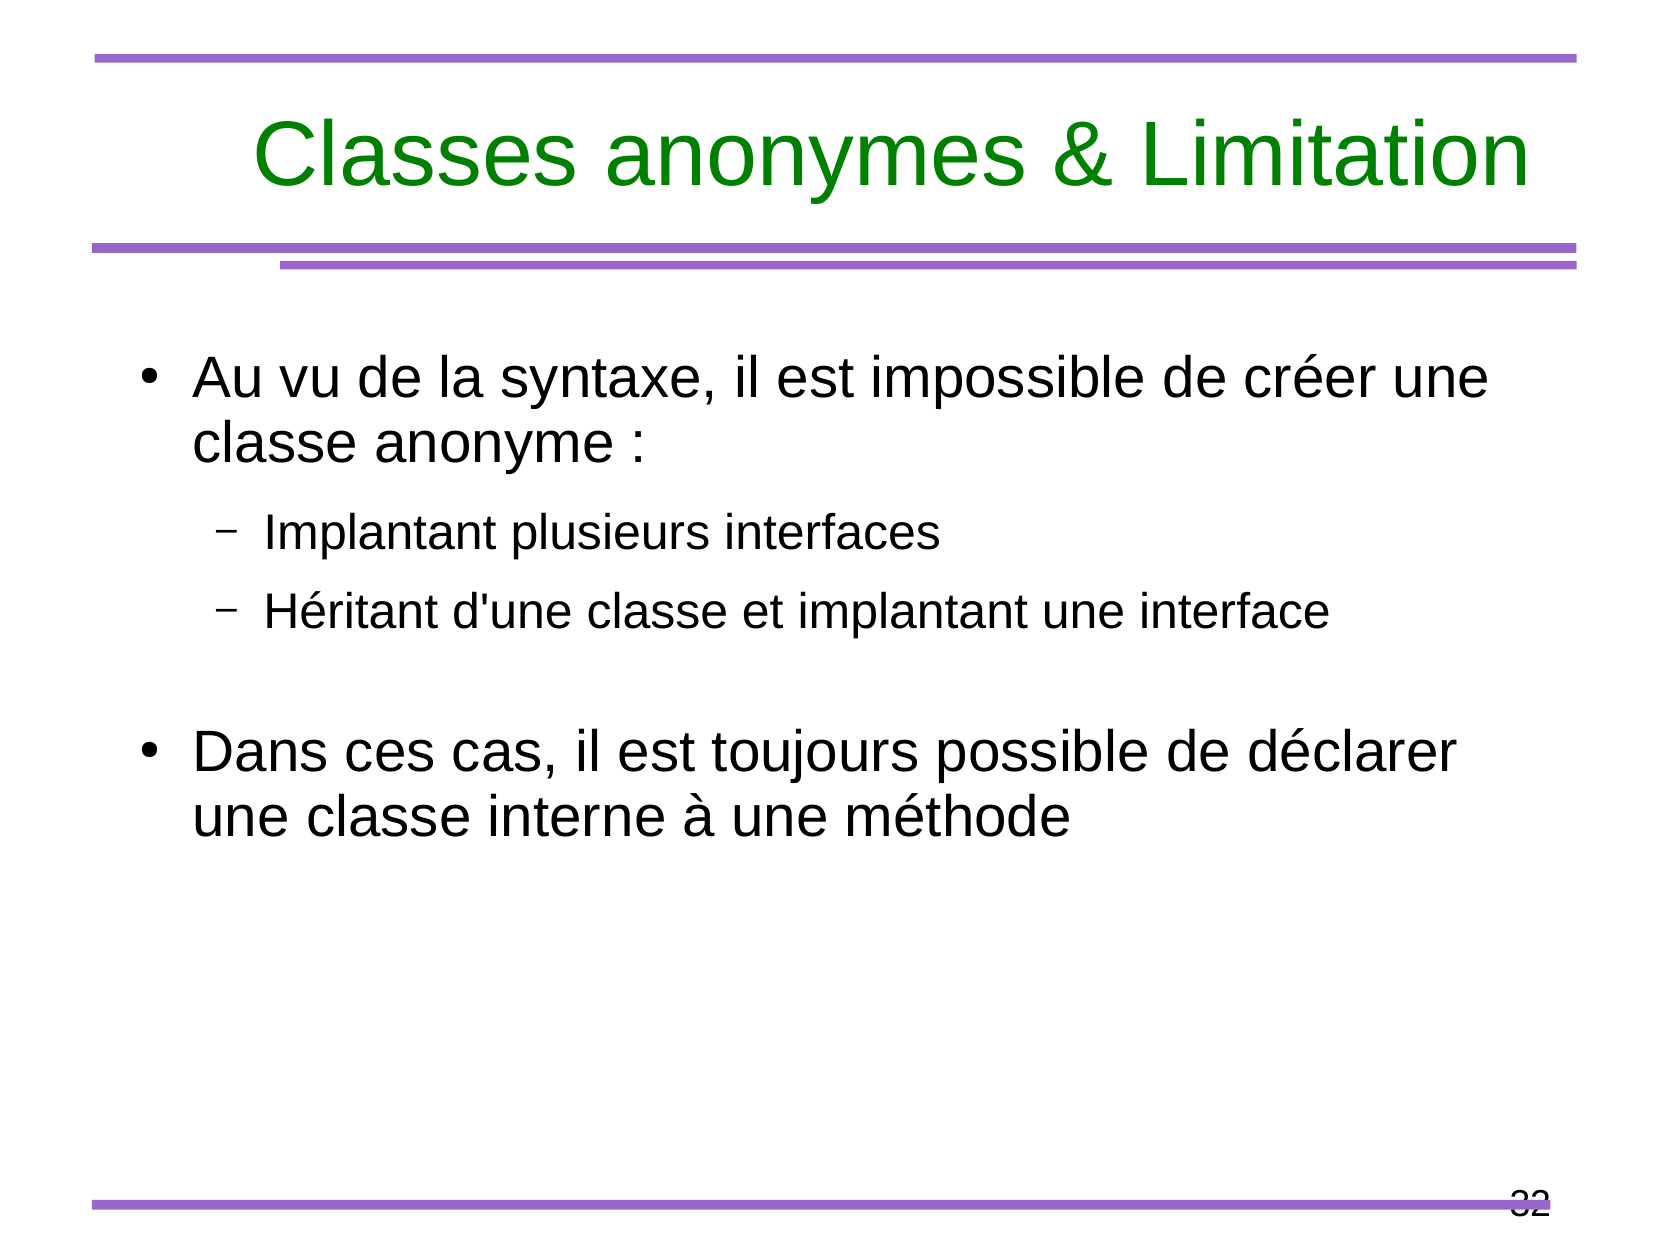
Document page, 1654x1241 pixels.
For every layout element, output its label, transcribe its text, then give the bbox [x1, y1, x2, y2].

list Au vu de la syntaxe, il est impossible de créer une classe anonyme : Implantant plusieurs interfaces Héritant d'une classe et implantant une interface Dans ces cas, il est toujours possible de déclarer une classe interne à une méthode [121, 344, 1534, 1127]
title Classes anonymes & Limitation [121, 49, 1534, 257]
